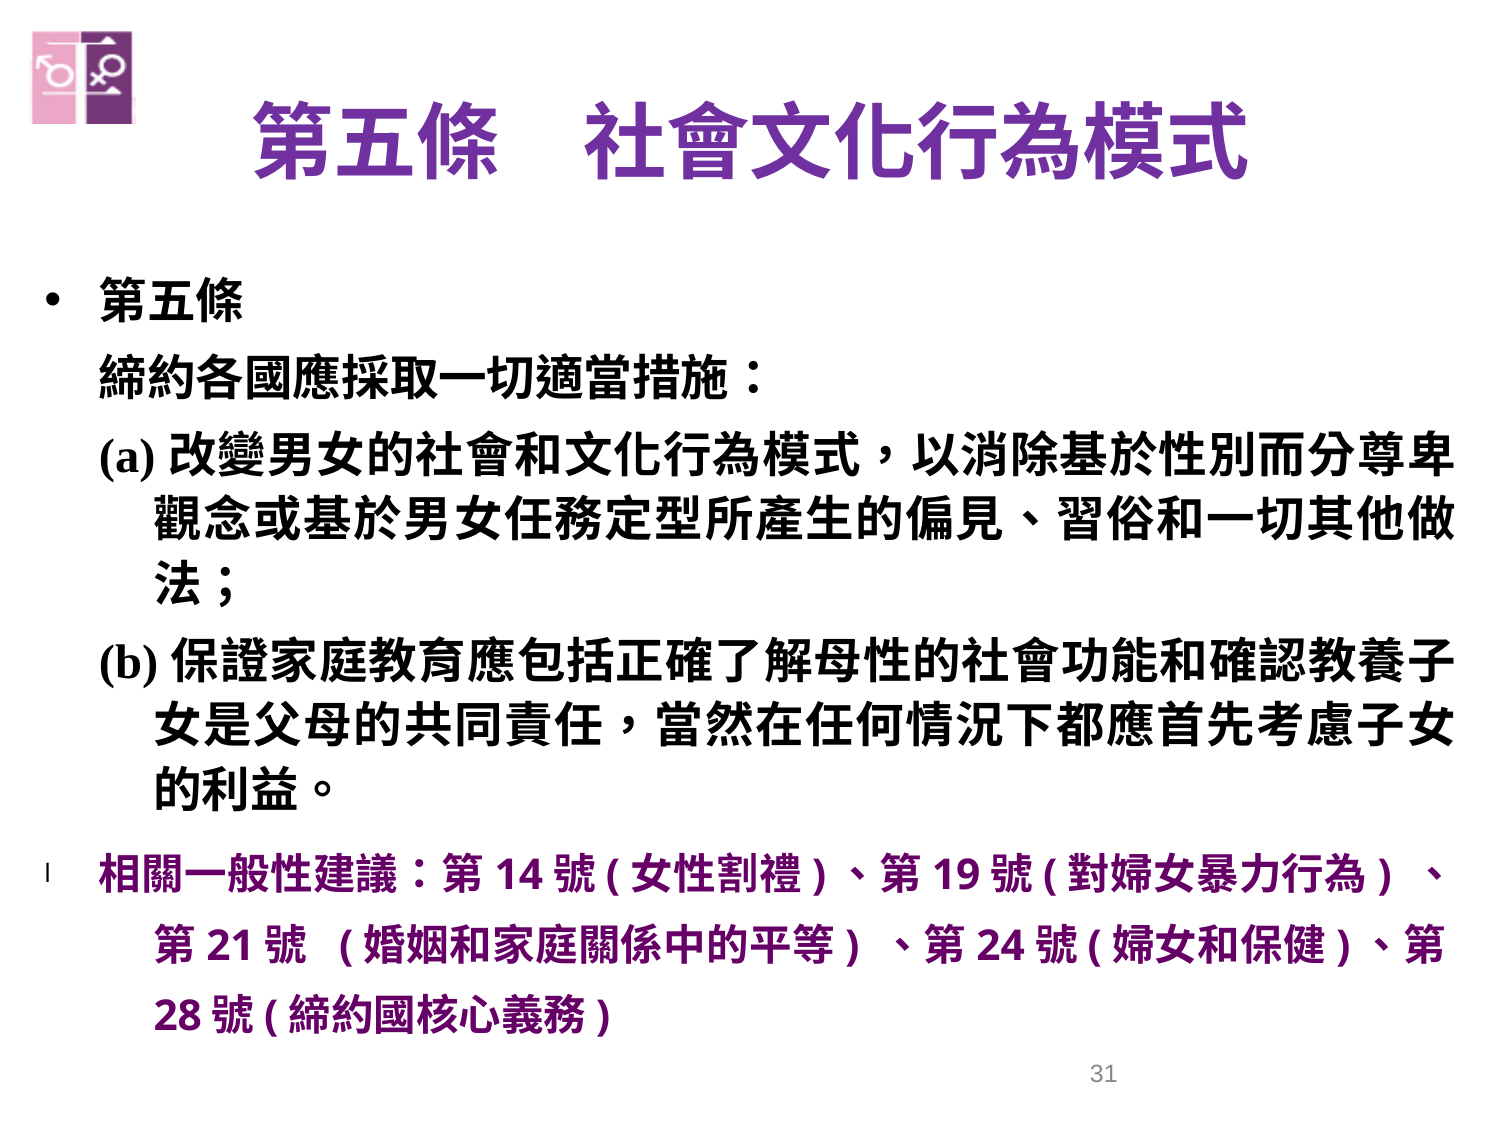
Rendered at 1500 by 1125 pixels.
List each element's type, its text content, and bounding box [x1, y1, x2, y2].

list 第五條 締約各國應採取一切適當措施： (a)改變男女的社會和文化行為模式，以消除基於性別而分尊卑觀念或基於男女任務定型所產生的偏見、習俗和一切其他做法； (b)保證家庭教育應包括正確了解母性的社會功能和確認教養子女是父母的共同責任，當然在任何情況下都應首先考慮子女的利益。 相關一般性建議：第14號(女性割禮)、第19號(對婦女暴力行為) 、第21號 (婚姻和家庭關係中的平等) 、第24號(婦女和保健)、第28號(締約國核心義務) [29, 262, 1471, 1051]
text_box 31 [1074, 1042, 1426, 1103]
title 第五條 社會文化行為模式 [75, 45, 1426, 233]
